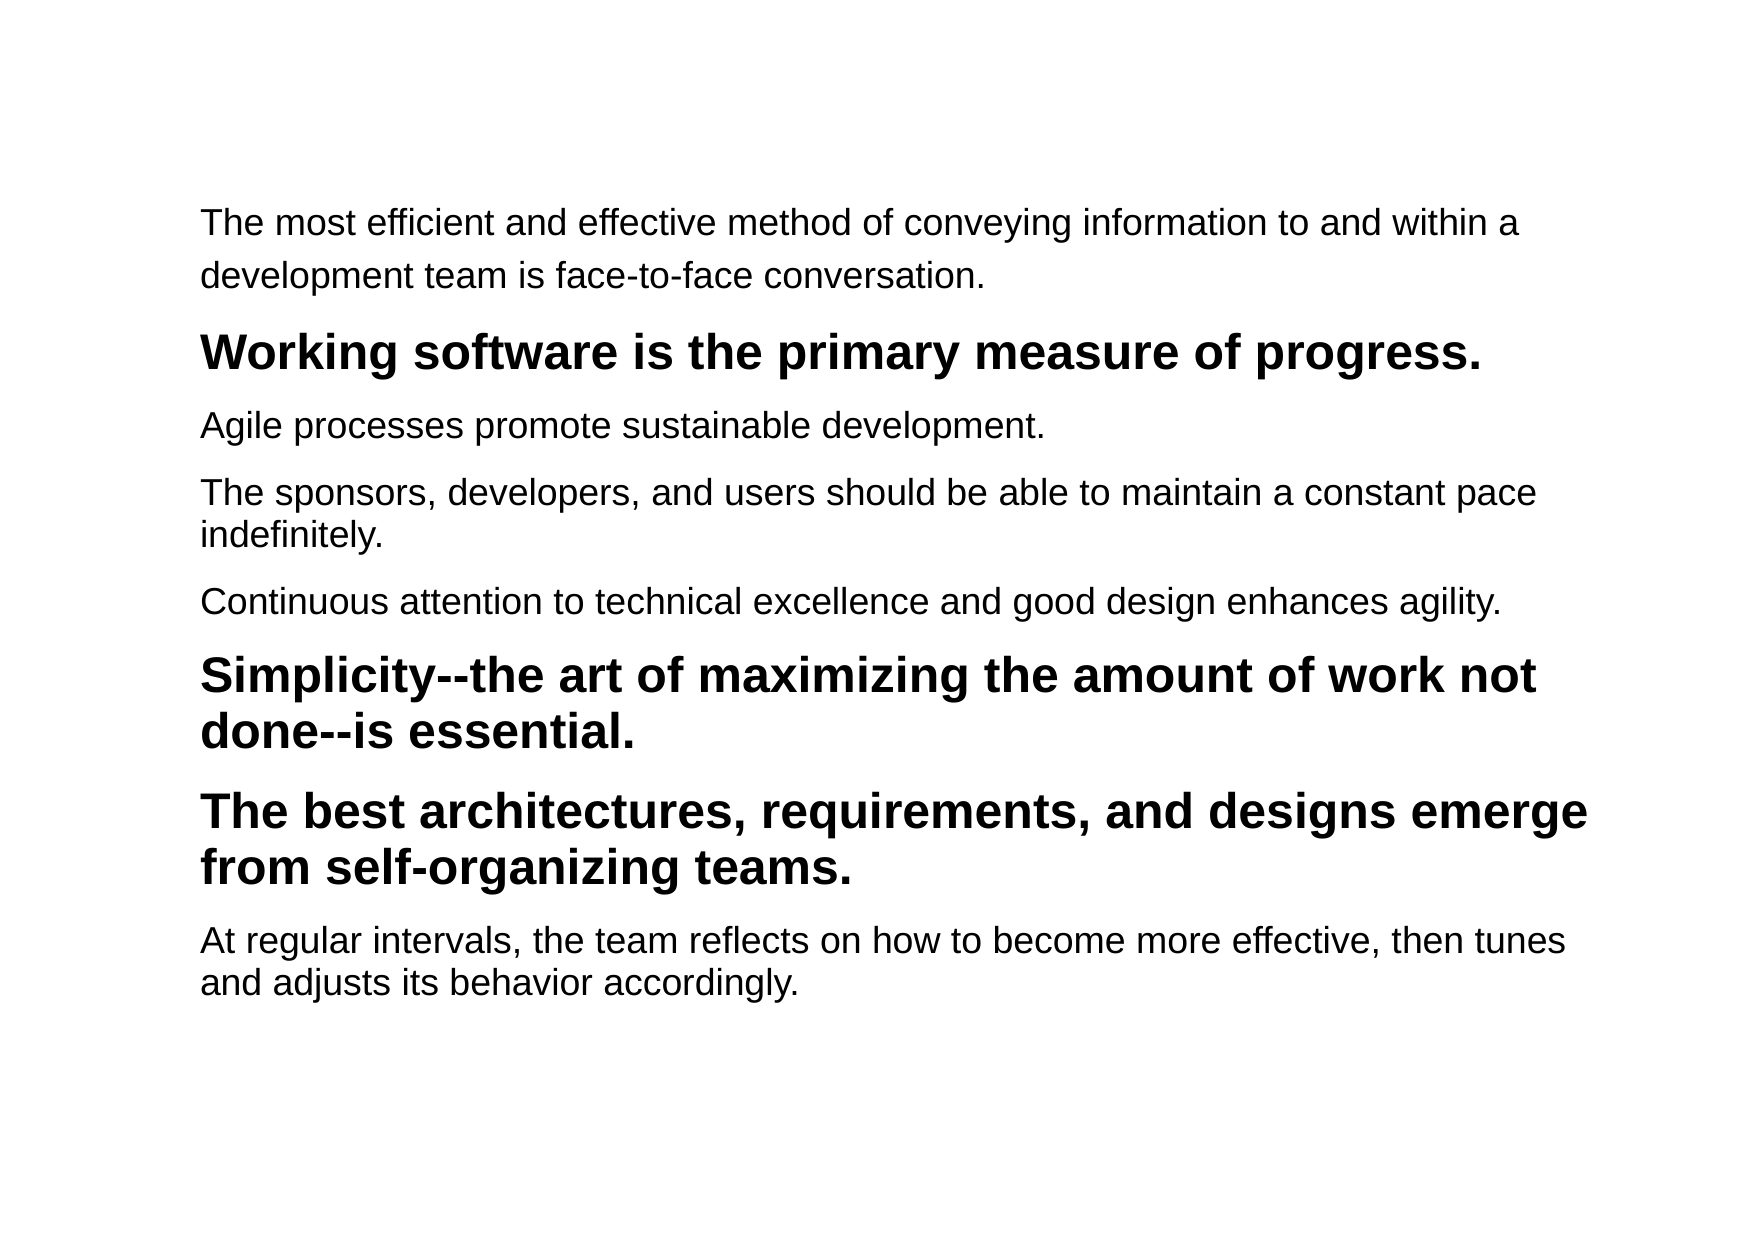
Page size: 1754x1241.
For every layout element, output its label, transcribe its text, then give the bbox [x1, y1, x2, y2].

text_box The most efficient and effective method of conveying information to and within a development team is face-to-face conversation. Working software is the primary measure of progress. Agile processes promote sustainable development. The sponsors, developers, and users should be able to maintain a constant pace indefinitely. Continuous attention to technical excellence and good design enhances agility. Simplicity--the art of maximizing the amount of work not done--is essential. The best architectures, requirements, and designs emerge from self-organizing teams. At regular intervals, the team reflects on how to become more effective, then tunes and adjusts its behavior accordingly. [185, 194, 1619, 1078]
